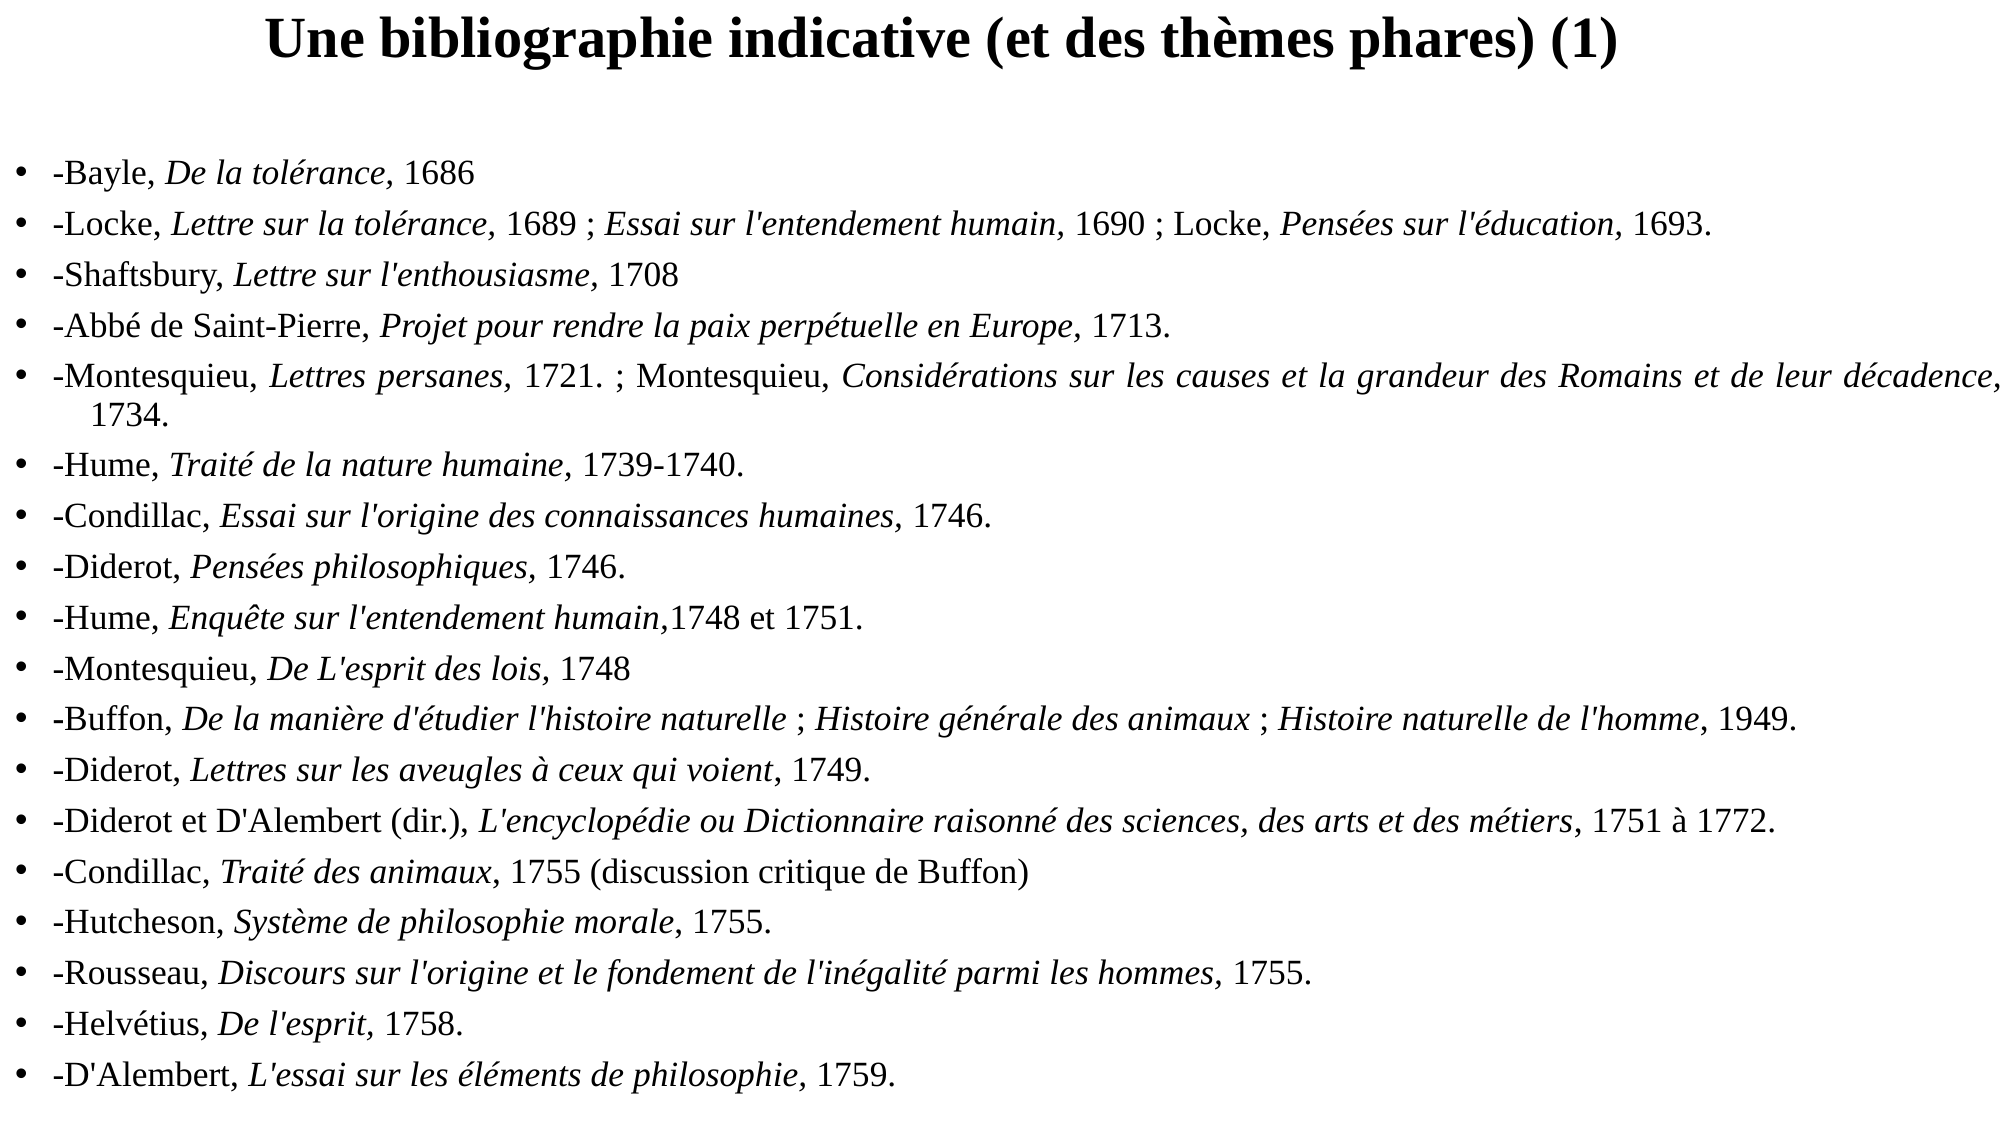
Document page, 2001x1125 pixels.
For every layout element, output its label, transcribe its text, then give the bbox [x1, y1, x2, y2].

title Une bibliographie indicative (et des thèmes phares) (1) [249, 0, 1750, 67]
list -Bayle, De la tolérance, 1686 -Locke, Lettre sur la tolérance, 1689 ; Essai sur l'entendement humain, 1690 ; Locke, Pensées sur l'éducation, 1693. -Shaftsbury, Lettre sur l'enthousiasme, 1708 -Abbé de Saint-Pierre, Projet pour rendre la paix perpétuelle en Europe, 1713. -Montesquieu, Lettres persanes, 1721. ; Montesquieu, Considérations sur les causes et la grandeur des Romains et de leur décadence, 1734. -Hume, Traité de la nature humaine, 1739-1740. -Condillac, Essai sur l'origine des connaissances humaines, 1746. -Diderot, Pensées philosophiques, 1746. -Hume, Enquête sur l'entendement humain,1748 et 1751. -Montesquieu, De L'esprit des lois, 1748 -Buffon, De la manière d'étudier l'histoire naturelle ; Histoire générale des animaux ; Histoire naturelle de l'homme, 1949. -Diderot, Lettres sur les aveugles à ceux qui voient, 1749. -Diderot et D'Alembert (dir.), L'encyclopédie ou Dictionnaire raisonné des sciences, des arts et des métiers, 1751 à 1772. -Condillac, Traité des animaux, 1755 (discussion critique de Buffon) -Hutcheson, Système de philosophie morale, 1755. -Rousseau, Discours sur l'origine et le fondement de l'inégalité parmi les hommes, 1755. -Helvétius, De l'esprit, 1758. -D'Alembert, L'essai sur les éléments de philosophie, 1759. [0, 146, 2000, 1125]
